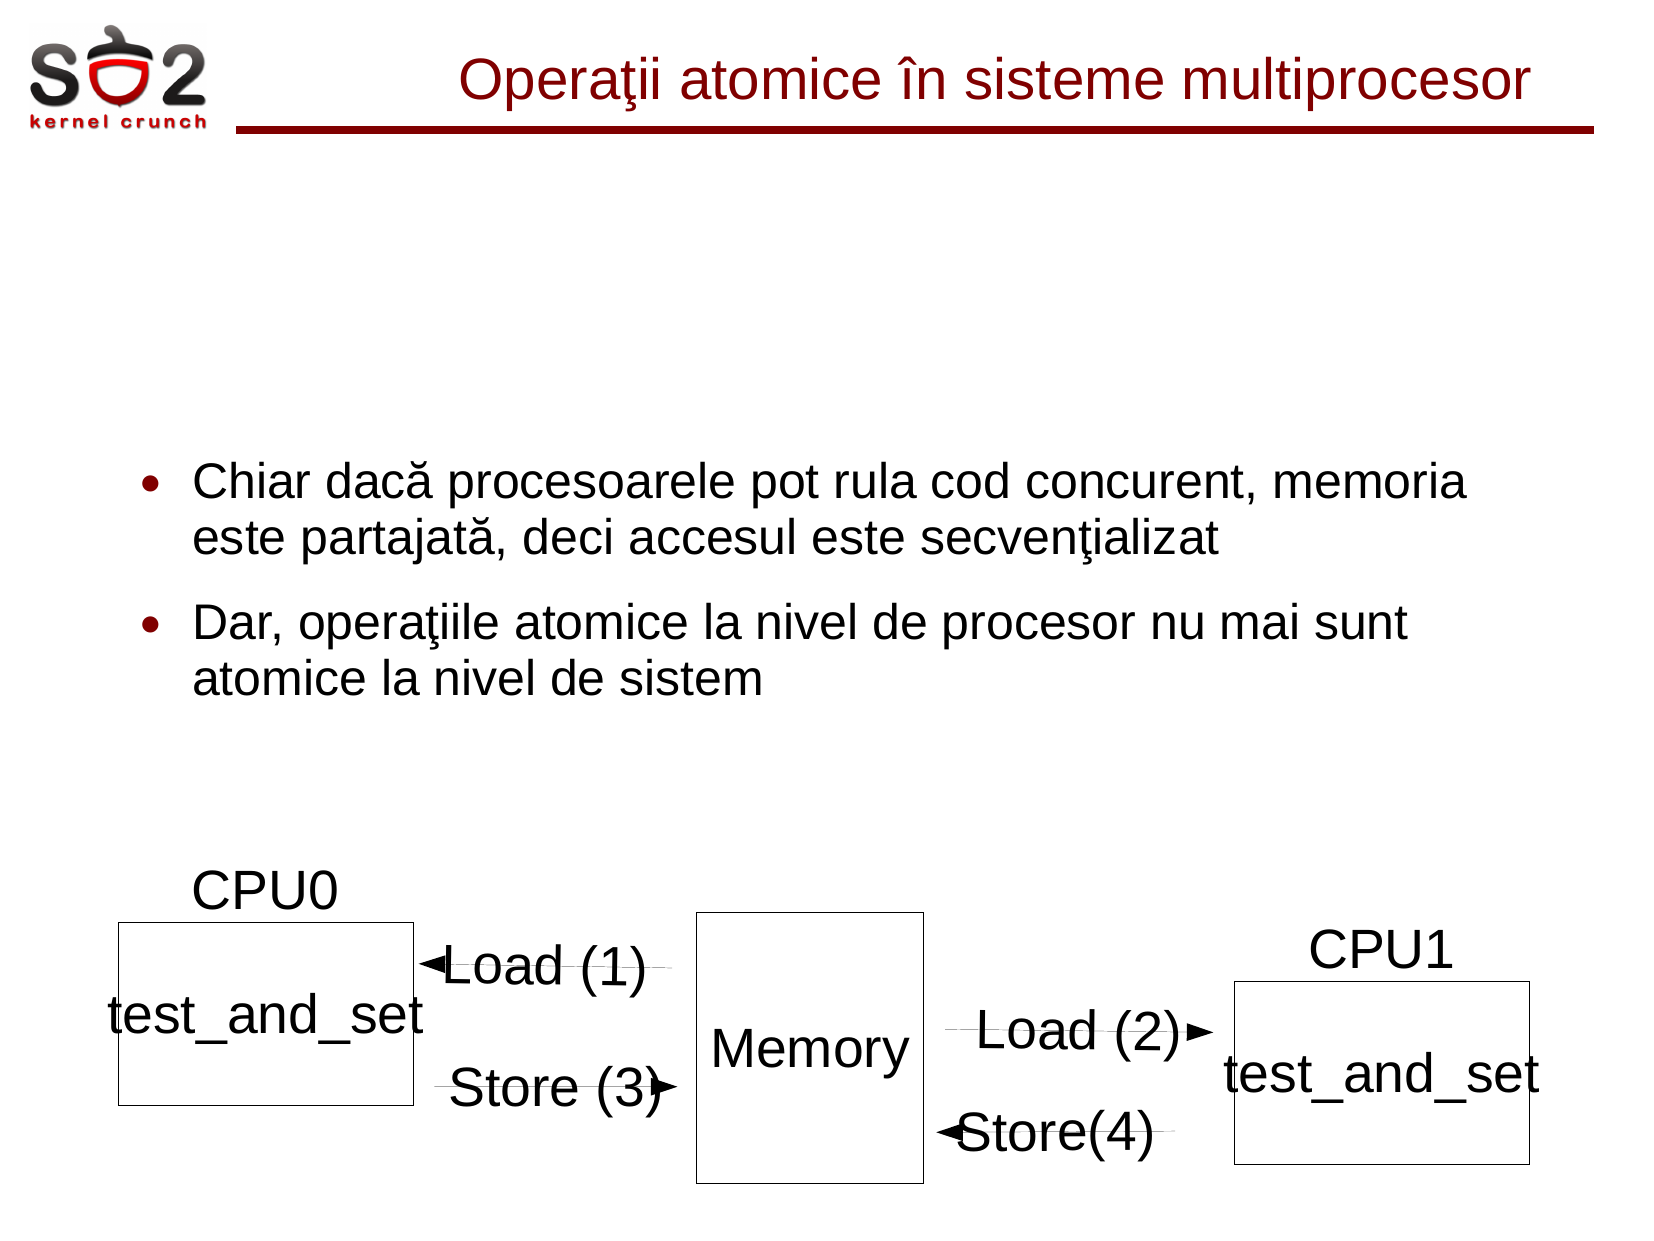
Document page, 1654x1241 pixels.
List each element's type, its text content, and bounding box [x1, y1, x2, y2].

title Operaţii atomice în sisteme multiprocesor [121, 11, 1534, 148]
list Chiar dacă procesoarele pot rula cod concurent, memoria este partajată, deci accesul este secvenţializat Dar, operaţiile atomice la nivel de procesor nu mai sunt atomice la nivel de sistem [121, 344, 1534, 816]
text_box CPU0 test_and_set [118, 922, 414, 1106]
text_box CPU1 test_and_set [1234, 981, 1530, 1165]
picture [29, 23, 121, 130]
text_box Memory [696, 912, 924, 1184]
